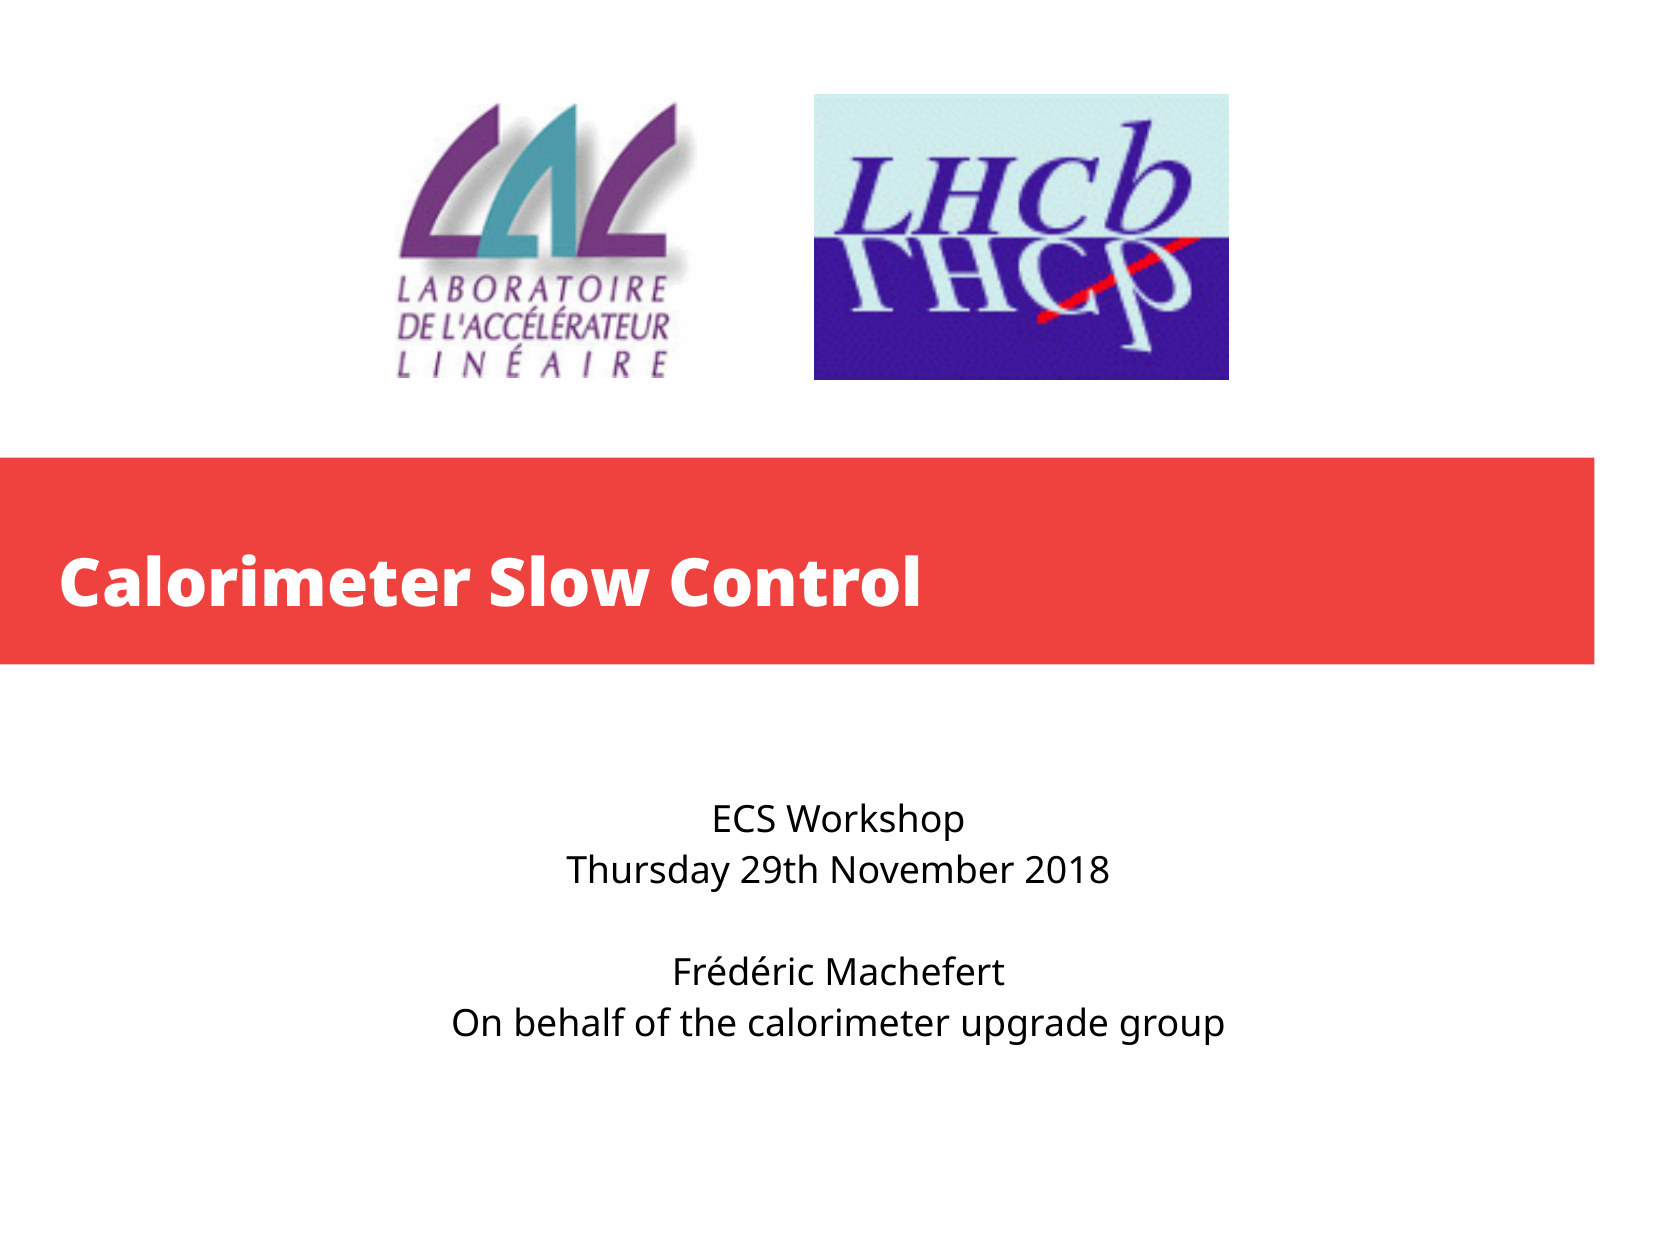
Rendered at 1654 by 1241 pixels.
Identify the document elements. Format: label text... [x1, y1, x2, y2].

picture [814, 94, 1229, 380]
picture [395, 98, 697, 378]
text_box ECS Workshop Thursday 29th November 2018 Frédéric Machefert On behalf of the calorimeter upgrade group [277, 785, 1400, 1062]
title Calorimeter Slow Control [59, 496, 1595, 626]
